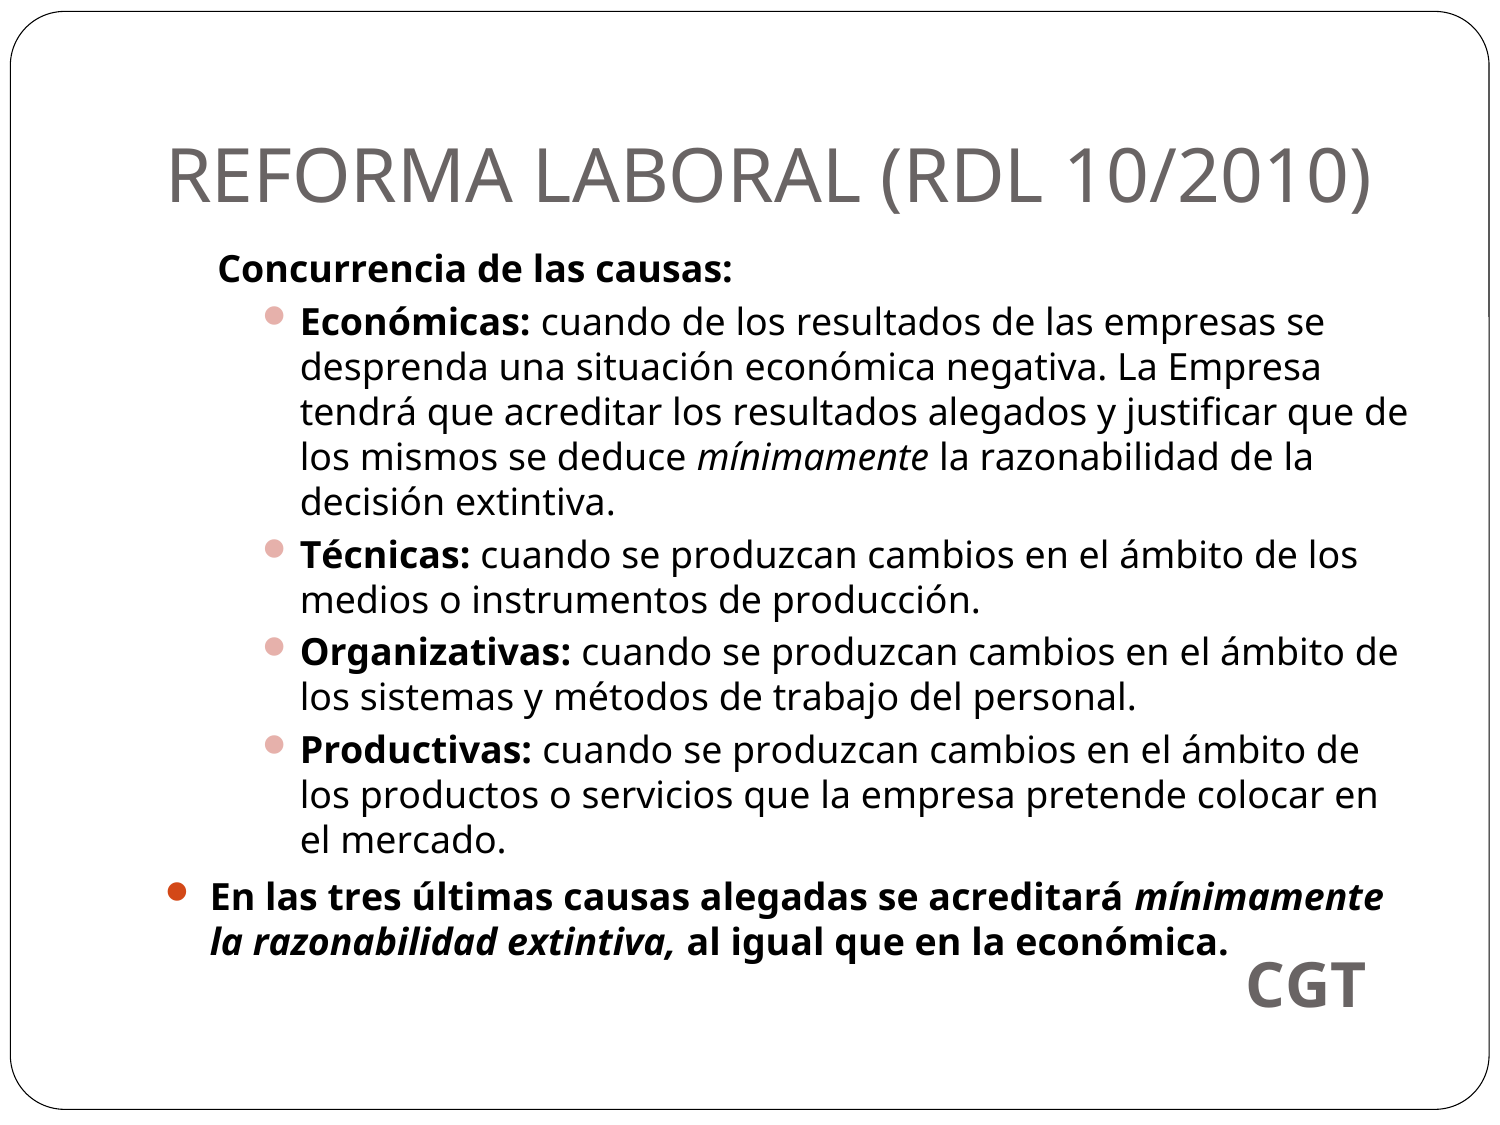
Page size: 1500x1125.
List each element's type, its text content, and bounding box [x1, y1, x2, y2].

title REFORMA LABORAL (RDL 10/2010) [150, 29, 1426, 233]
list Concurrencia de las causas: Económicas: cuando de los resultados de las empresas se desprenda una situación económica negativa. La Empresa tendrá que acreditar los resultados alegados y justificar que de los mismos se deduce mínimamente la razonabilidad de la decisión extintiva. Técnicas: cuando se produzcan cambios en el ámbito de los medios o instrumentos de producción. Organizativas: cuando se produzcan cambios en el ámbito de los sistemas y métodos de trabajo del personal. Productivas: cuando se produzcan cambios en el ámbito de los productos o servicios que la empresa pretende colocar en el mercado. En las tres últimas causas alegadas se acreditará mínimamente la razonabilidad extintiva, al igual que en la económica. [150, 237, 1426, 1016]
text_box CGT [1230, 937, 1500, 1028]
